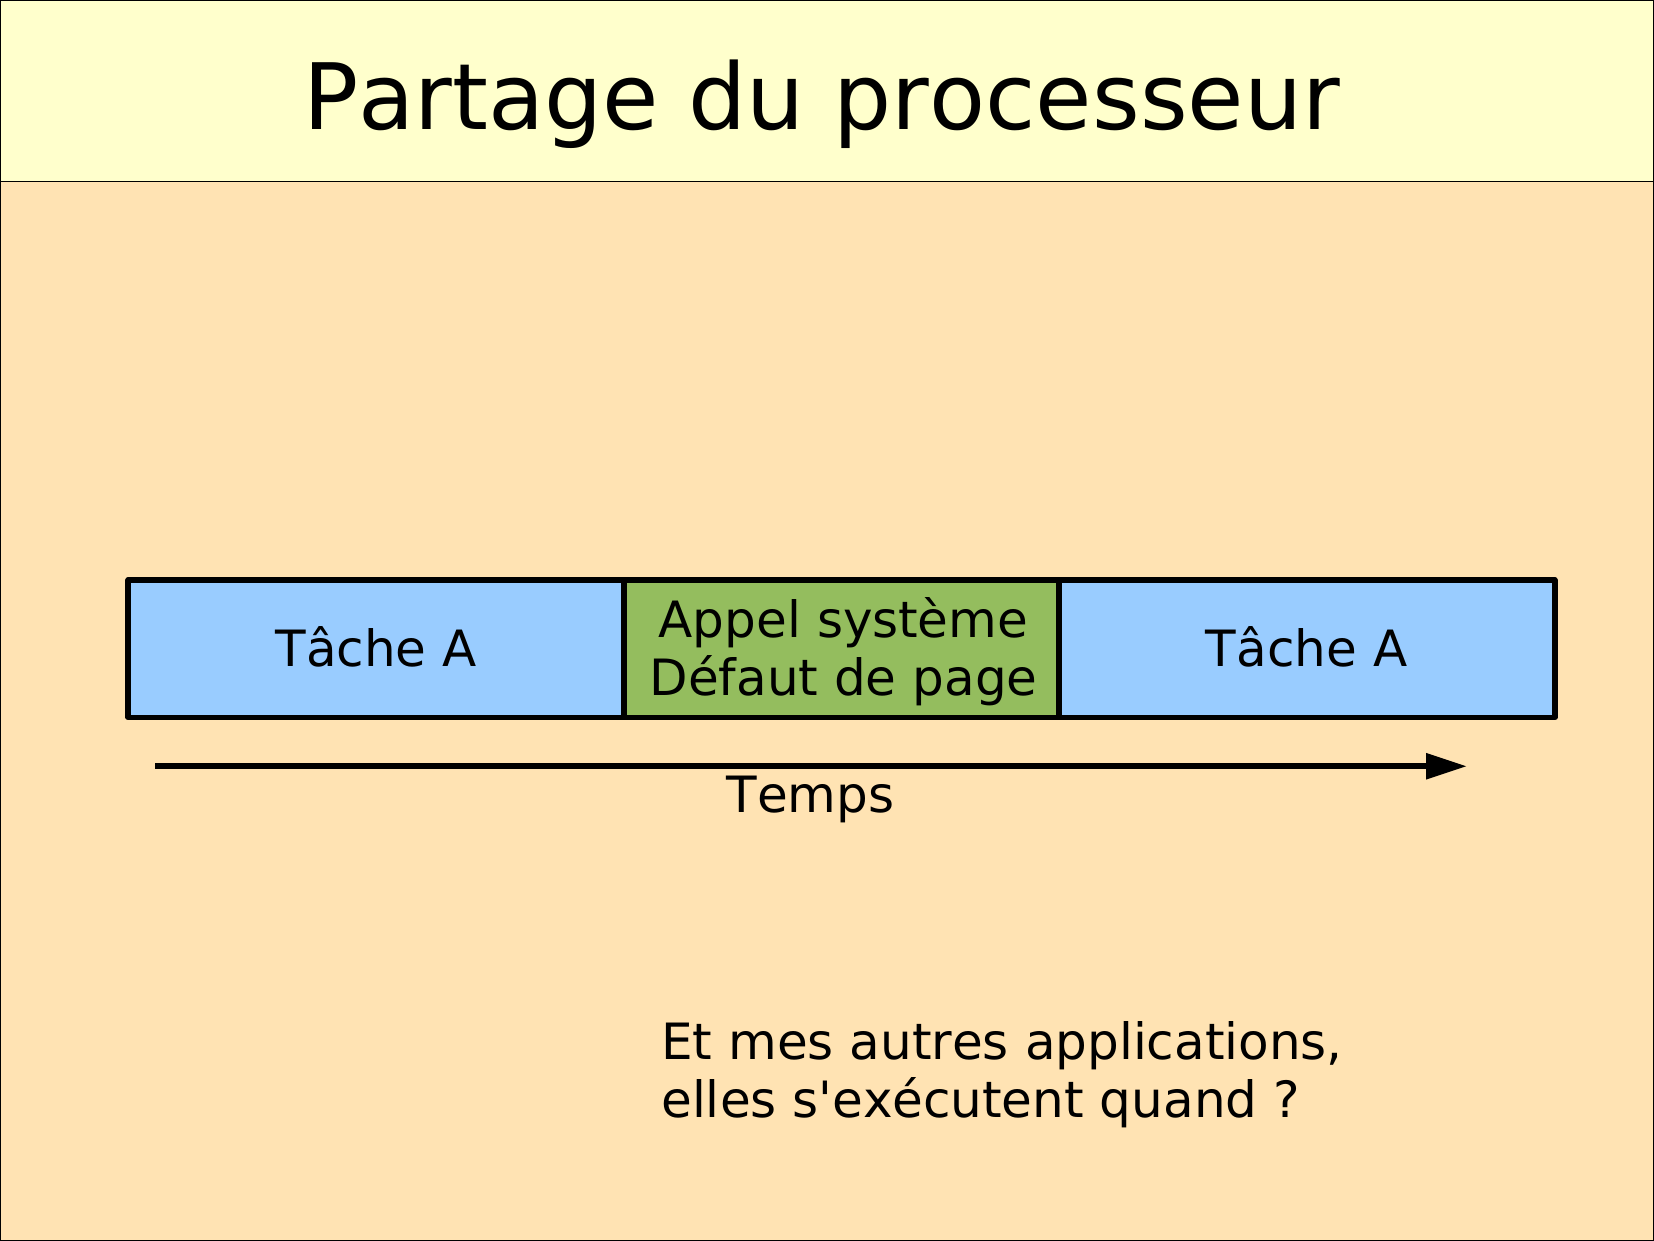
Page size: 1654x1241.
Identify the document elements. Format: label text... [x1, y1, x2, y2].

text_box Et mes autres applications, elles s'exécutent quand ? [646, 1005, 1405, 1137]
text_box Tâche A [1058, 580, 1555, 718]
text_box Appel système Défaut de page [624, 580, 1058, 718]
title Partage du processeur [114, 38, 1531, 158]
text_box Tâche A [128, 580, 624, 718]
